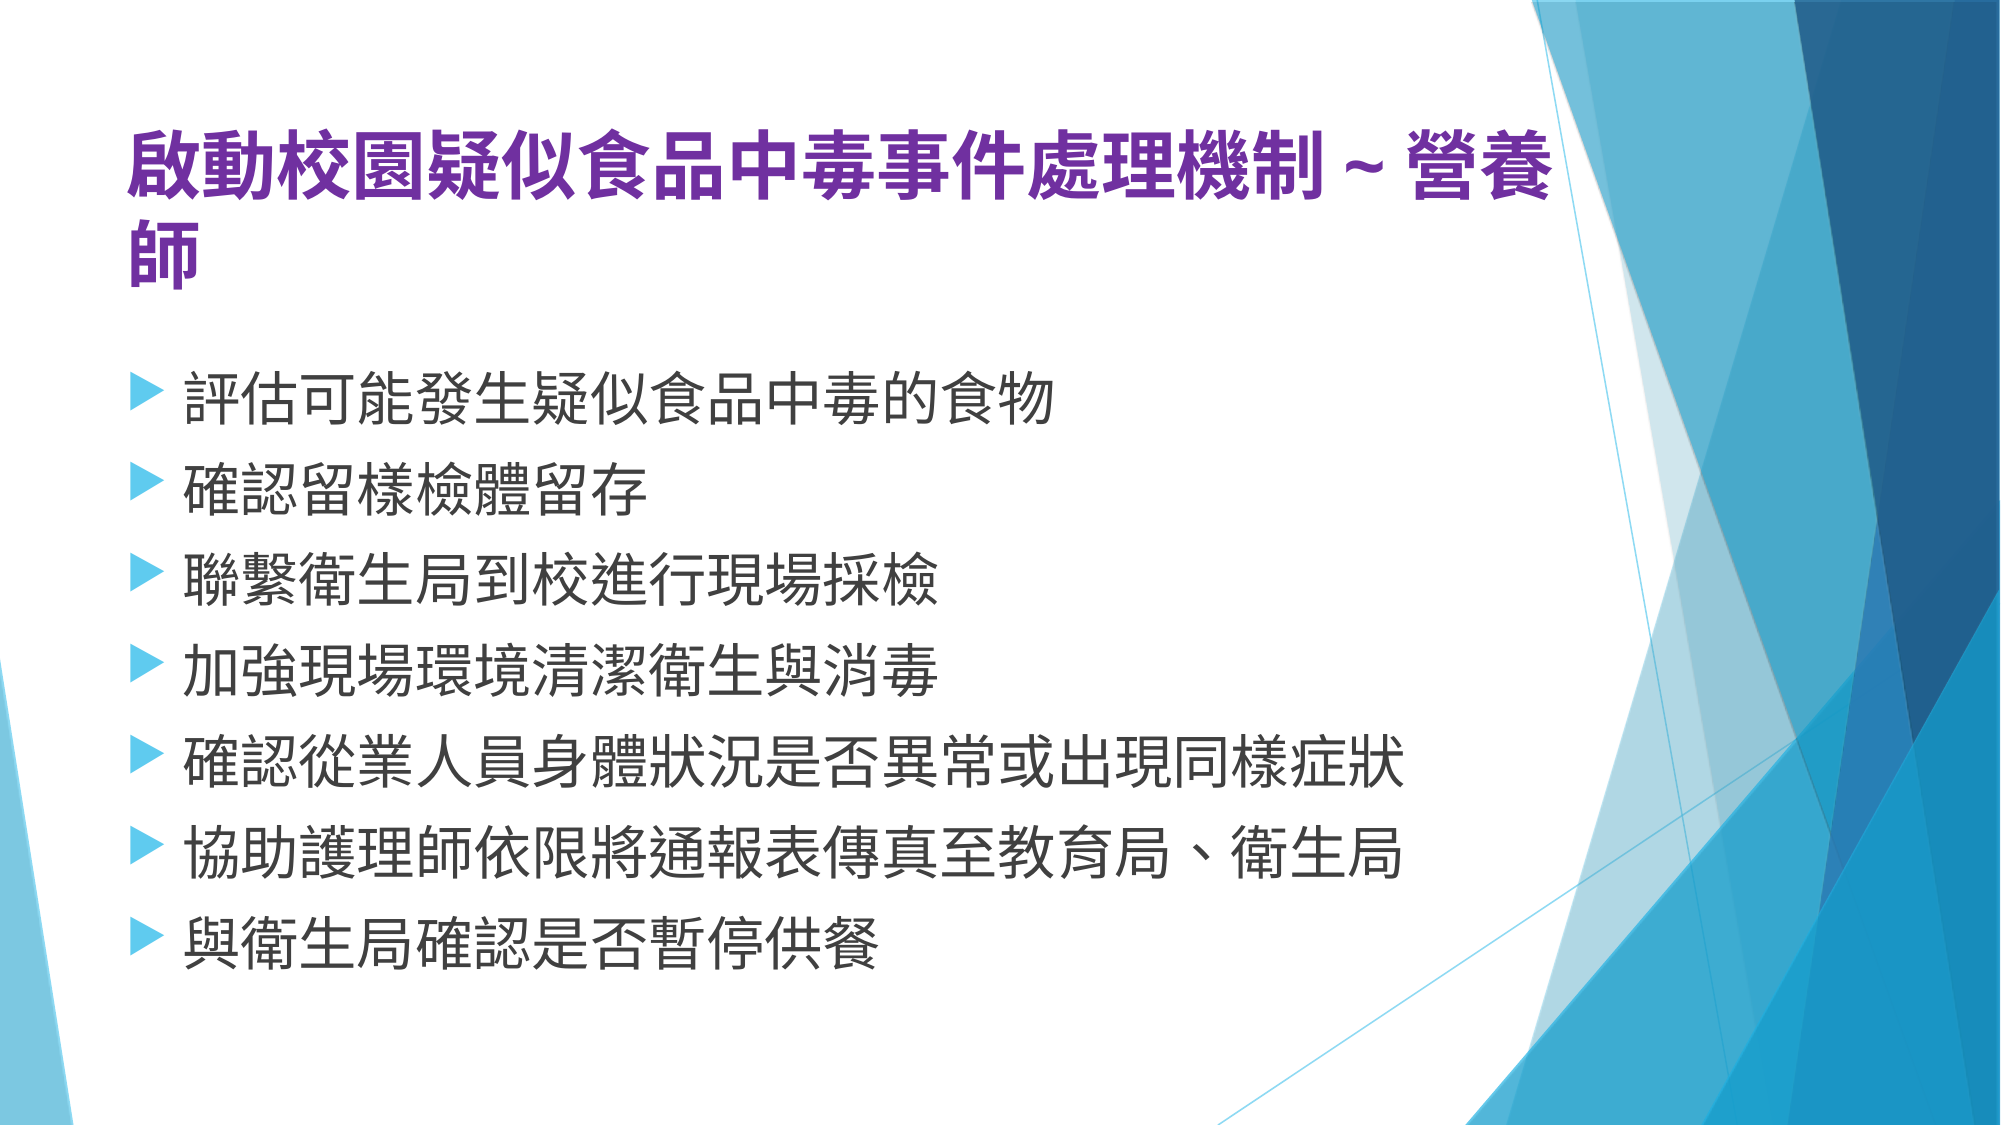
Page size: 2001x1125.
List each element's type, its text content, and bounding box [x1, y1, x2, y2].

title 啟動校園疑似食品中毒事件處理機制~營養師 [111, 111, 1630, 228]
list 評估可能發生疑似食品中毒的食物 確認留樣檢體留存 聯繫衛生局到校進行現場採檢 加強現場環境清潔衛生與消毒 確認從業人員身體狀況是否異常或出現同樣症狀 協助護理師依限將通報表傳真至教育局、衛生局 與衛生局確認是否暫停供餐 [111, 354, 1466, 992]
